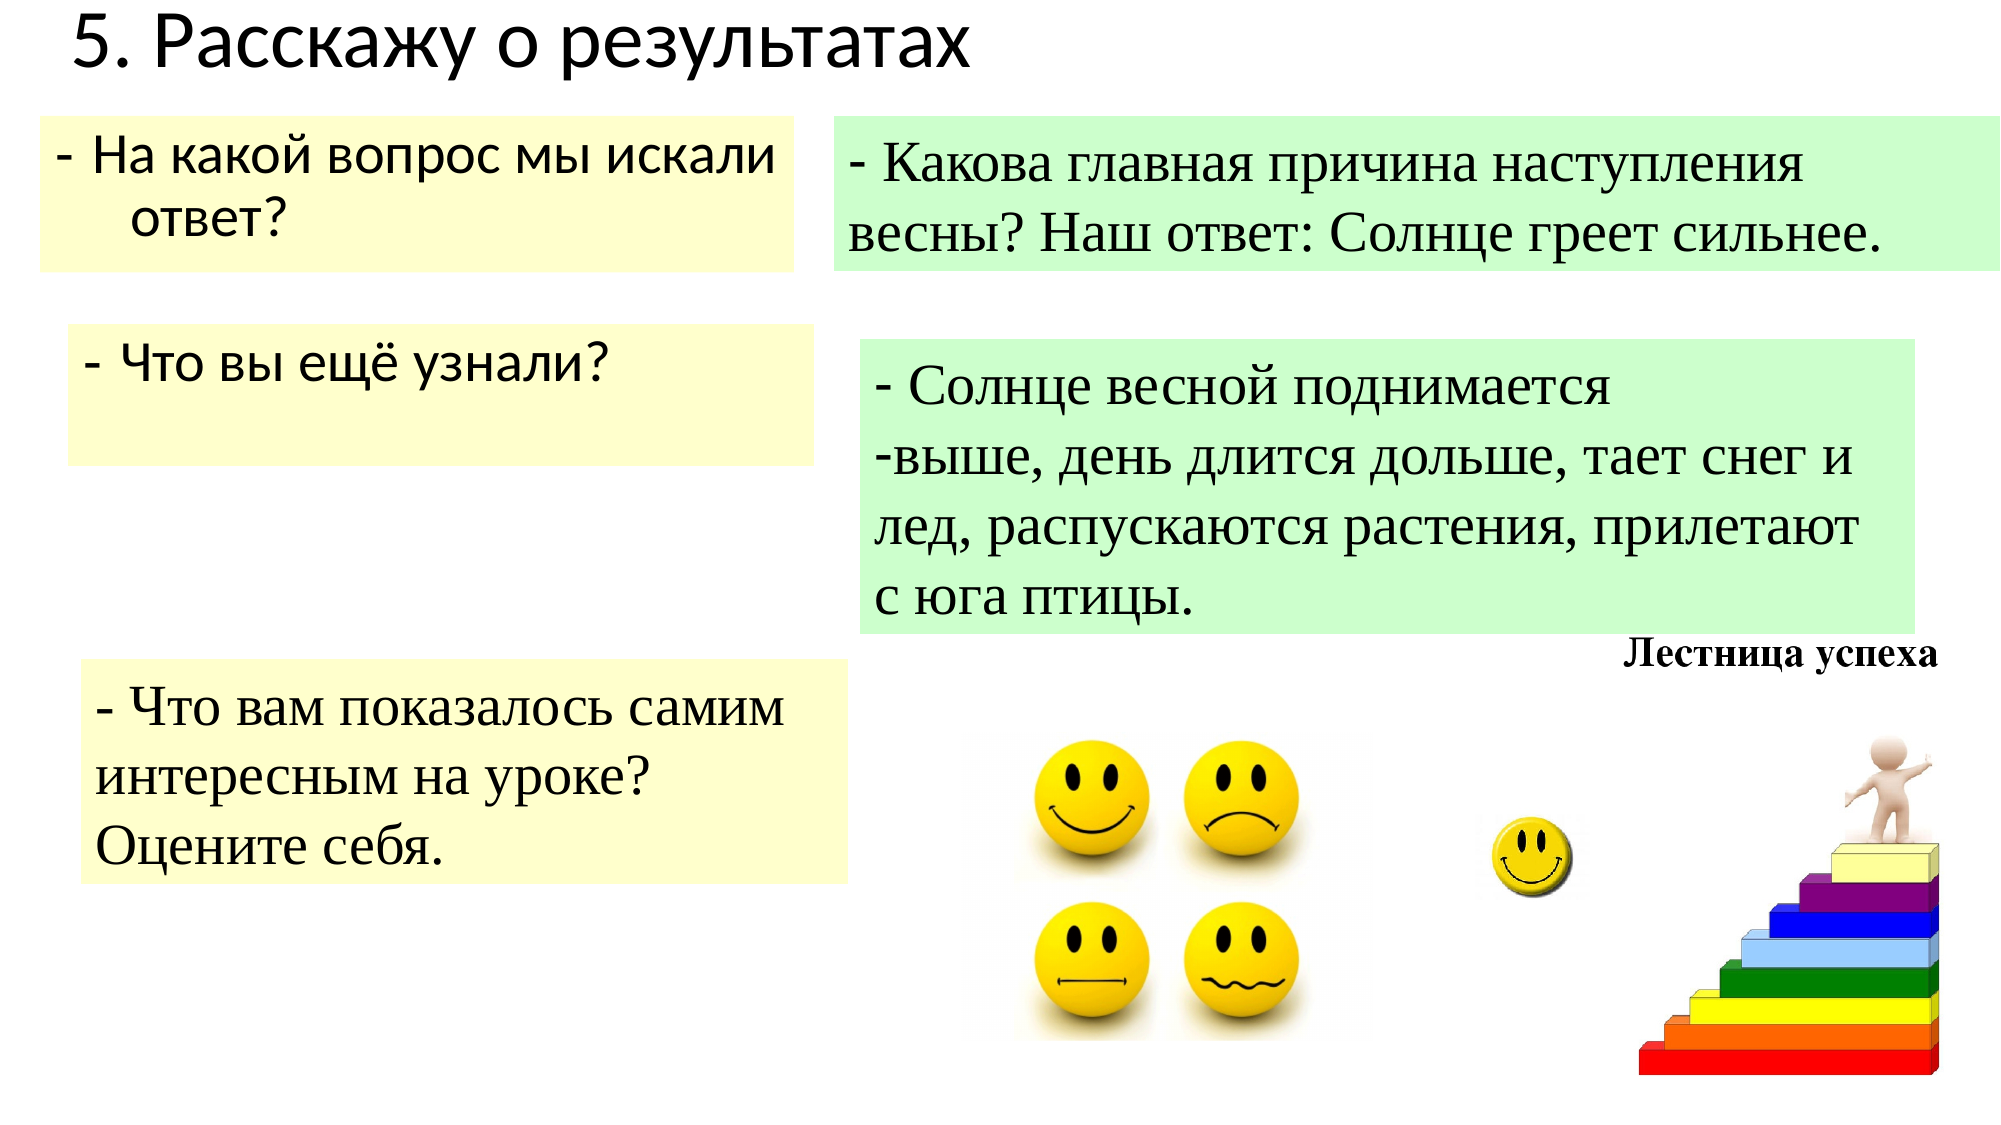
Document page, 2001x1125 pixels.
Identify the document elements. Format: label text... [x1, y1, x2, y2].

text_box Солнце весной поднимается выше, день длится дольше, тает снег и лед, распускаются растения, прилетают с юга птицы. [860, 339, 1915, 634]
text_box На какой вопрос мы искали ответ? [40, 115, 794, 273]
text_box Какова главная причина наступления весны? Наш ответ: Солнце греет сильнее. [834, 116, 2000, 271]
text_box - Что вам показалось самим интересным на уроке? Оцените себя. [81, 659, 848, 884]
text_box Что вы ещё узнали? [68, 324, 814, 466]
picture [961, 732, 1373, 1041]
title 5. Расскажу о результатах [55, 0, 1781, 100]
picture [1438, 600, 2000, 1114]
